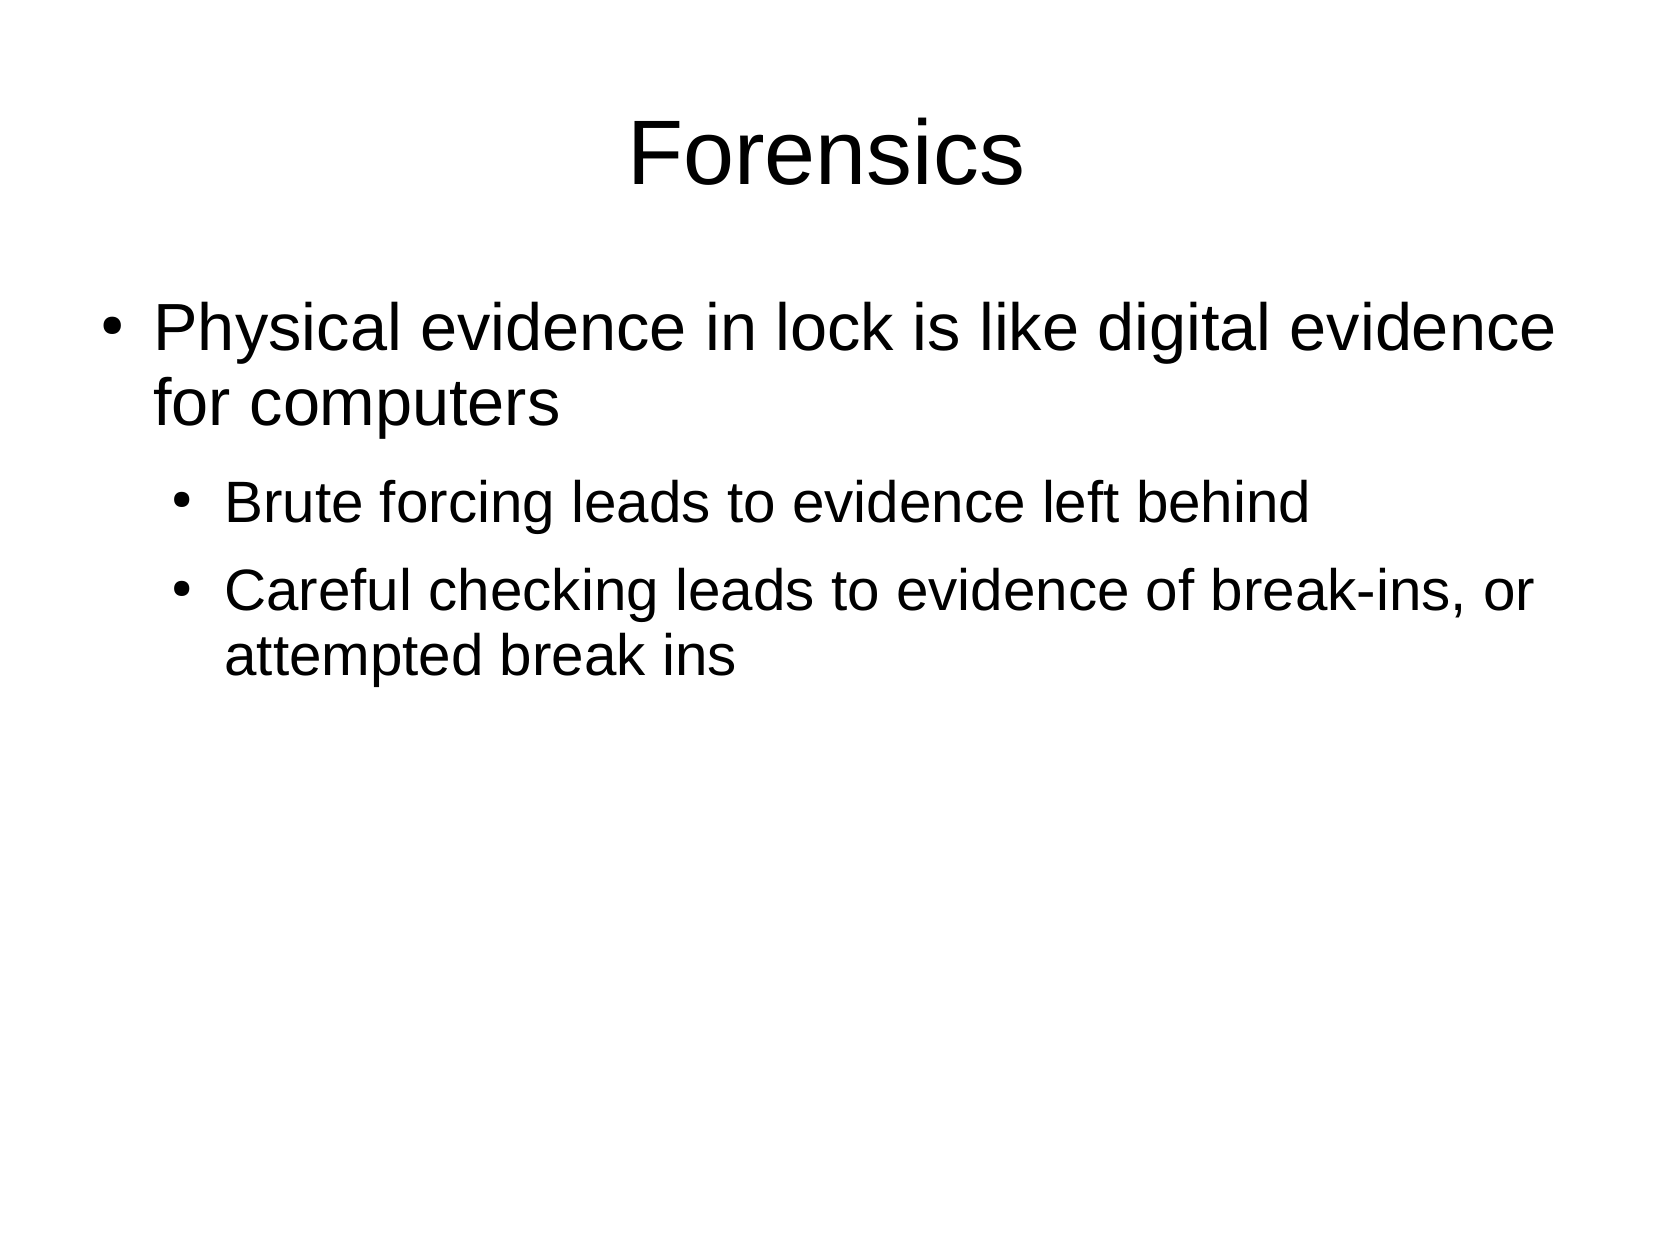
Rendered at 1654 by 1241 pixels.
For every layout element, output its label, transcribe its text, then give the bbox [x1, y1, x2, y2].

list Physical evidence in lock is like digital evidence for computers Brute forcing leads to evidence left behind Careful checking leads to evidence of break-ins, or attempted break ins [82, 290, 1571, 1109]
title Forensics [82, 56, 1571, 250]
